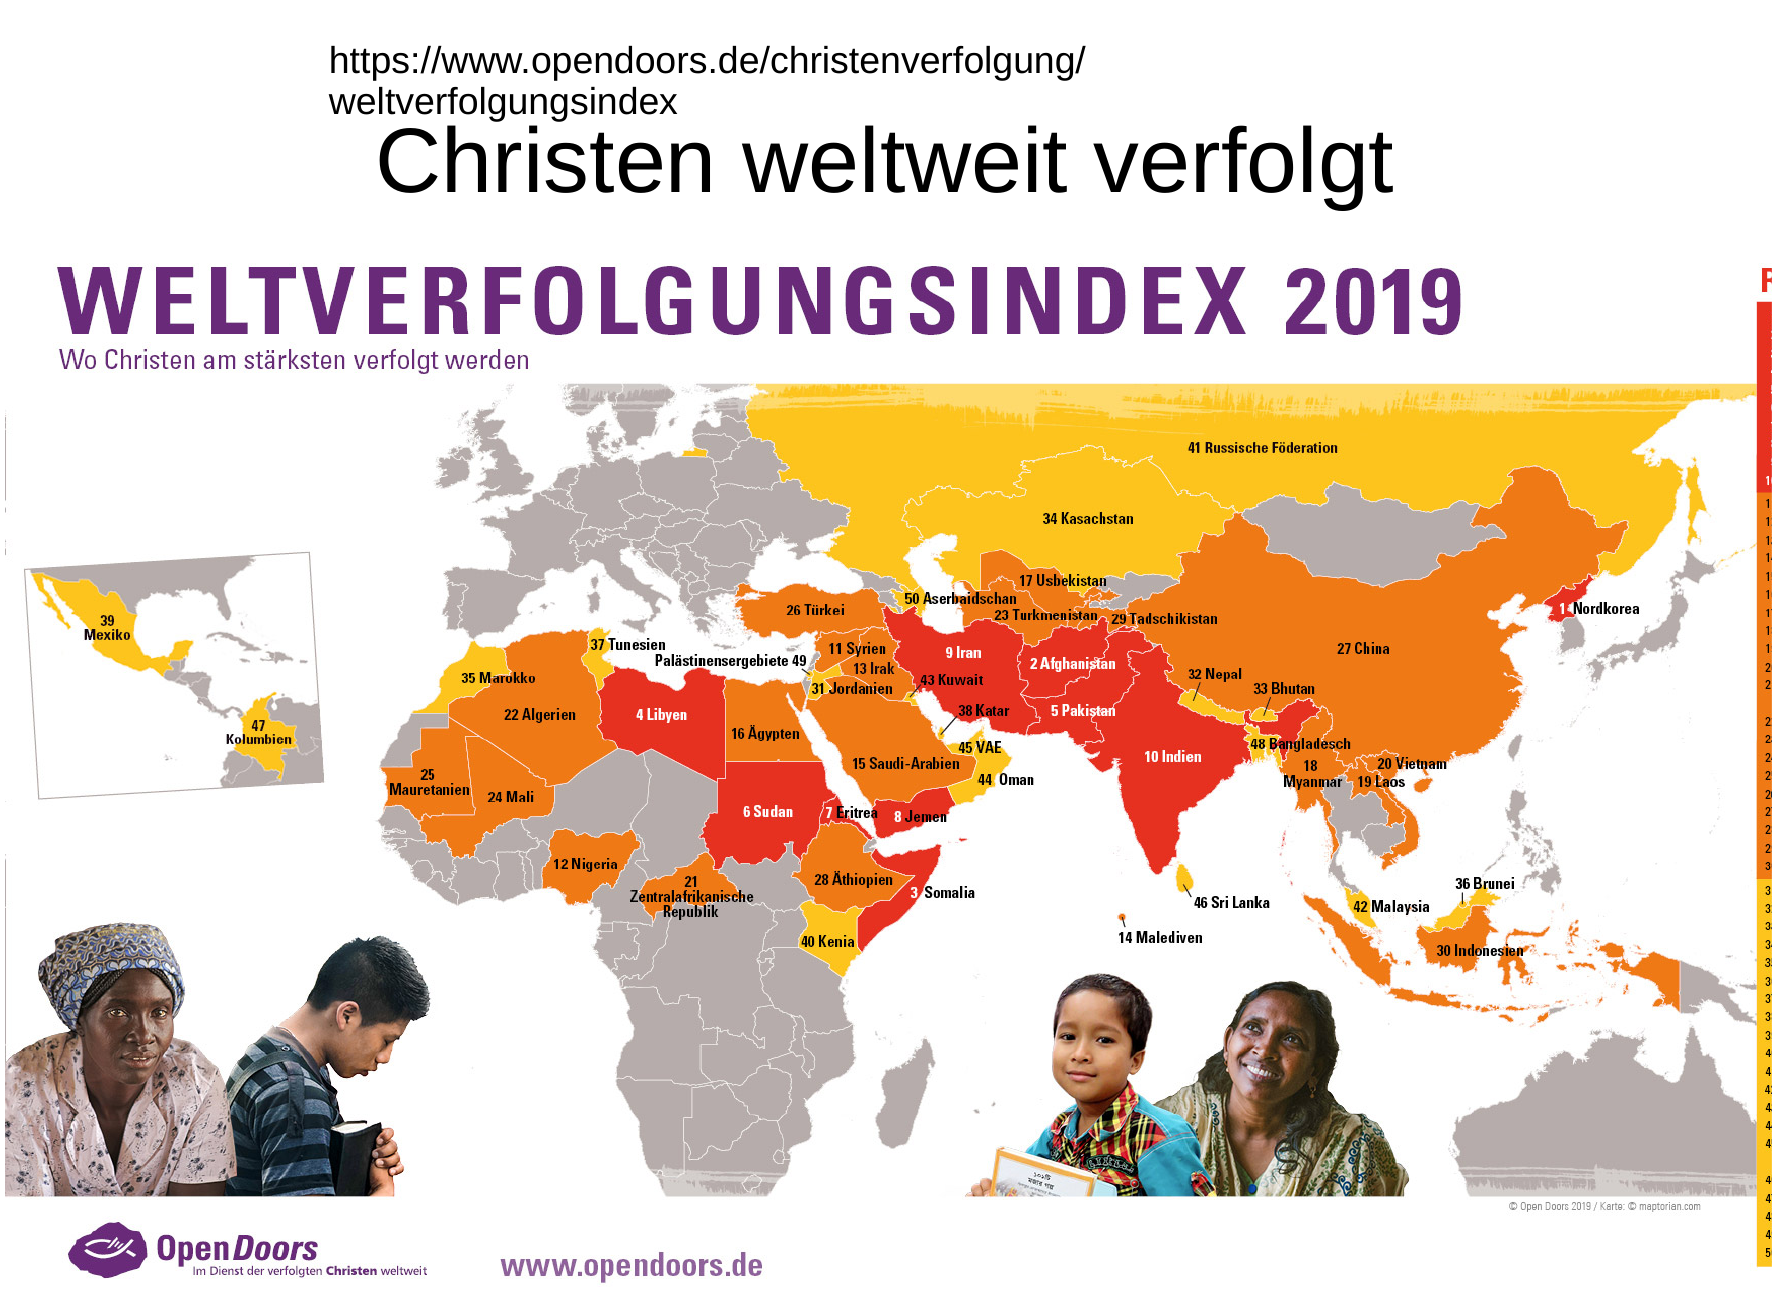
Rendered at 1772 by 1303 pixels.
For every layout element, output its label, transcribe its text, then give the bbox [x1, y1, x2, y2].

title Christen weltweit verfolgt [88, 60, 1683, 239]
picture [5, 239, 1772, 1302]
text_box https://www.opendoors.de/christenverfolgung/weltverfolgungsindex [314, 31, 1447, 89]
